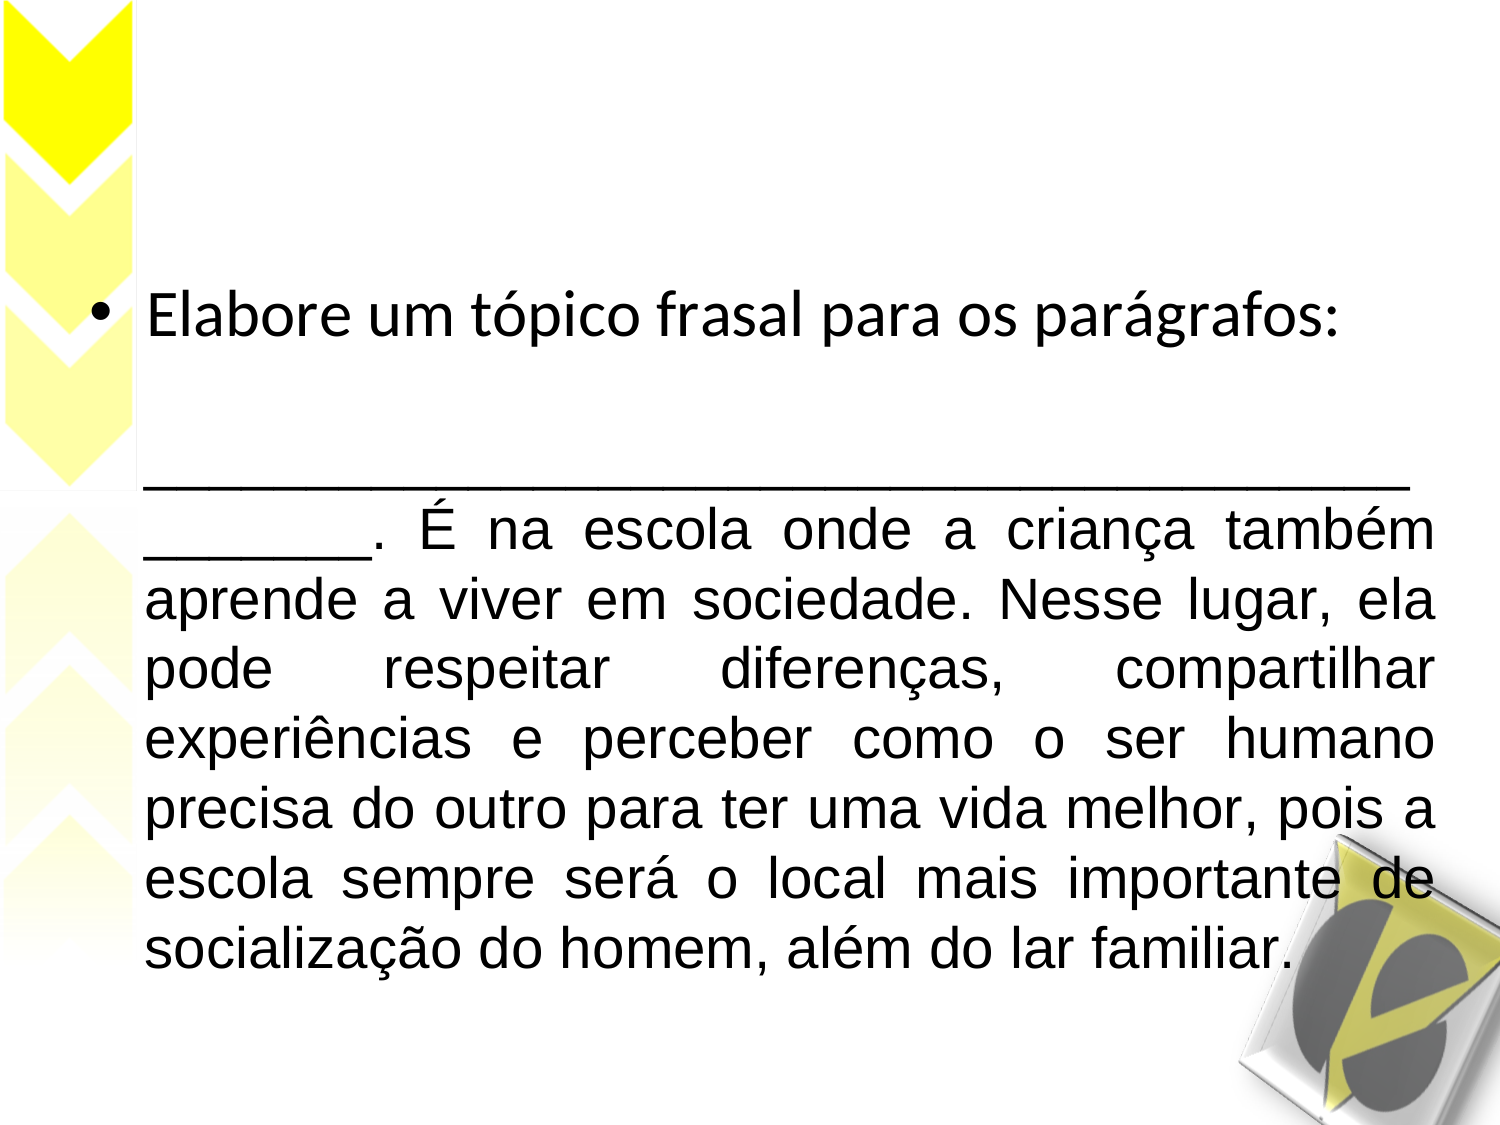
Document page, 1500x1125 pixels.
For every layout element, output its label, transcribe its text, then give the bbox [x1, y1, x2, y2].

picture [1194, 786, 1500, 1125]
text_box ______________________________________________. É na escola onde a criança também aprende a viver em sociedade. Nesse lugar, ela pode respeitar diferenças, compartilhar experiências e perceber como o ser humano precisa do outro para ter uma vida melhor, pois a escola sempre será o local mais importante de socialização do homem, além do lar familiar. [129, 413, 1453, 1005]
list Elabore um tópico frasal para os parágrafos: [75, 262, 1426, 1005]
picture [0, 0, 140, 1003]
